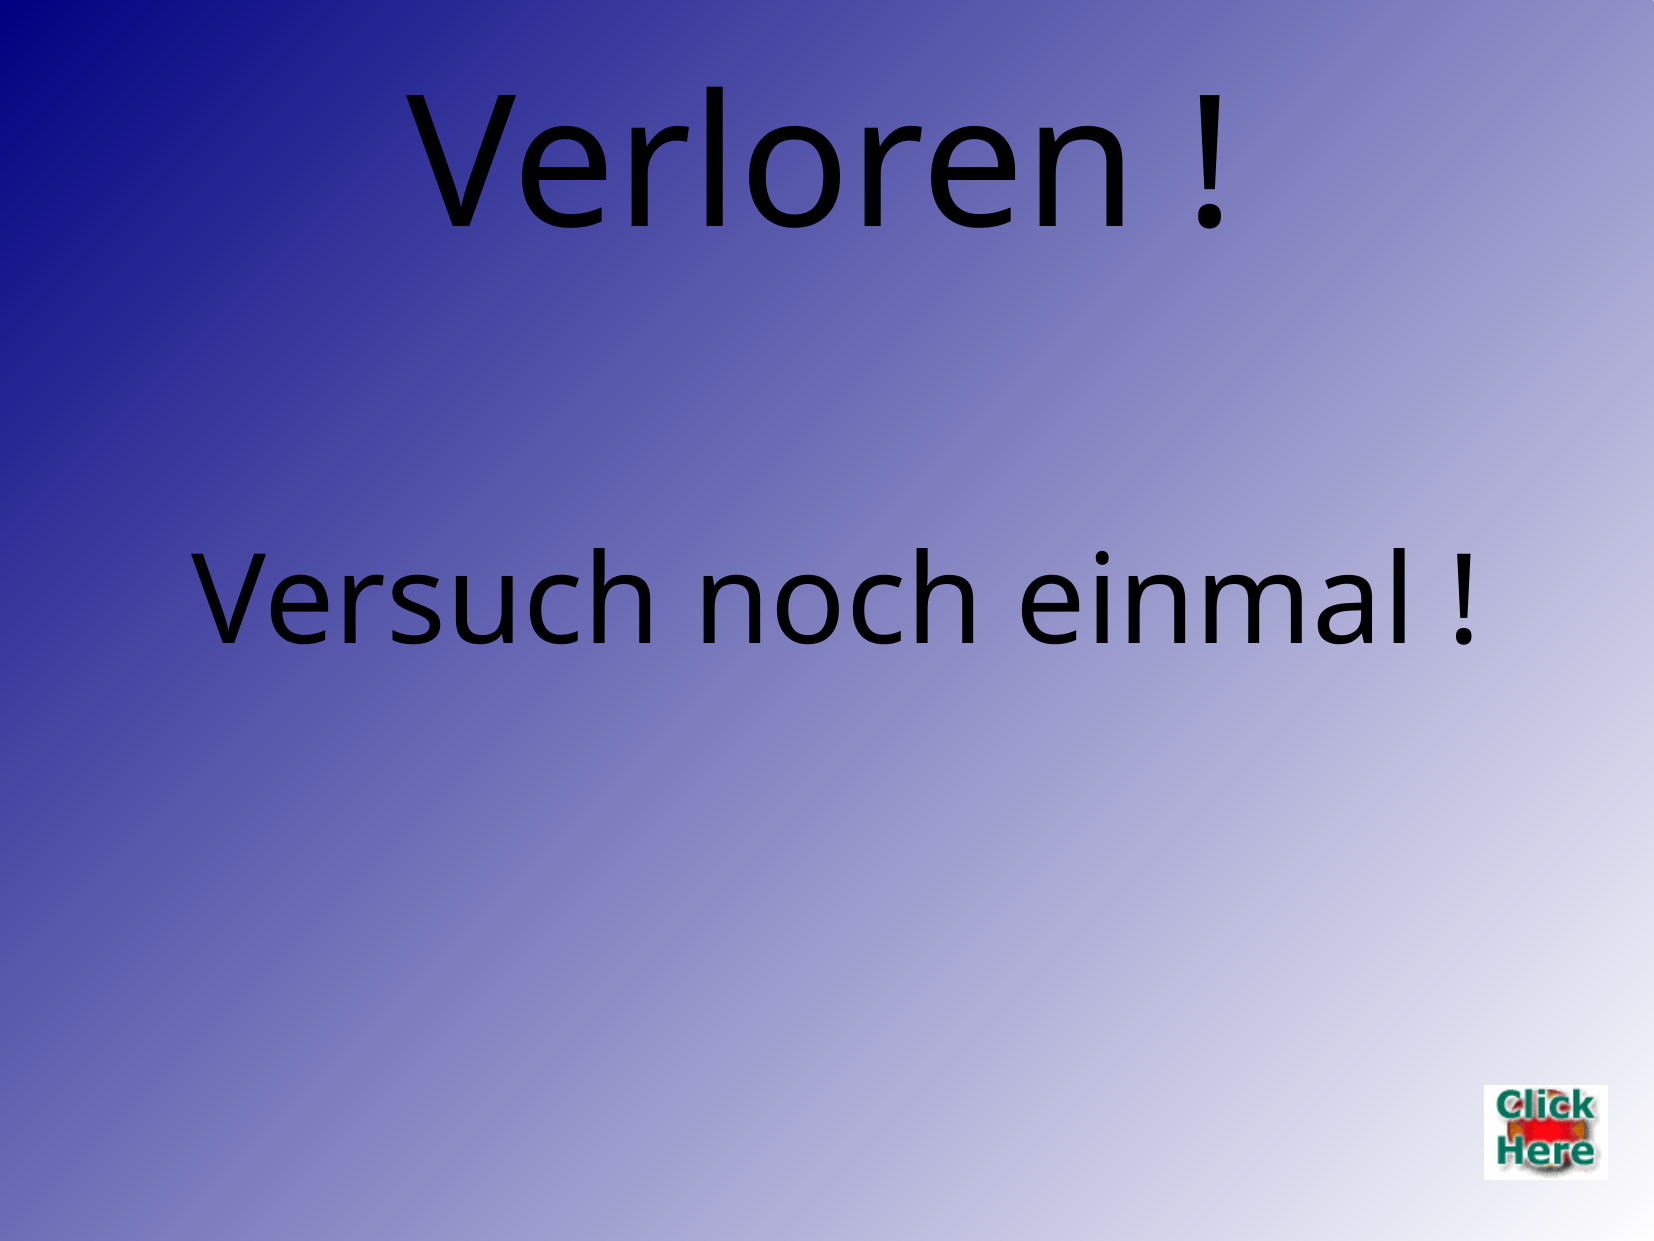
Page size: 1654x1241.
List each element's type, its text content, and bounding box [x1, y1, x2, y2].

text_box Verloren ! [76, 42, 1565, 263]
picture [1484, 1085, 1608, 1180]
text_box Versuch noch einmal ! [177, 501, 1565, 743]
